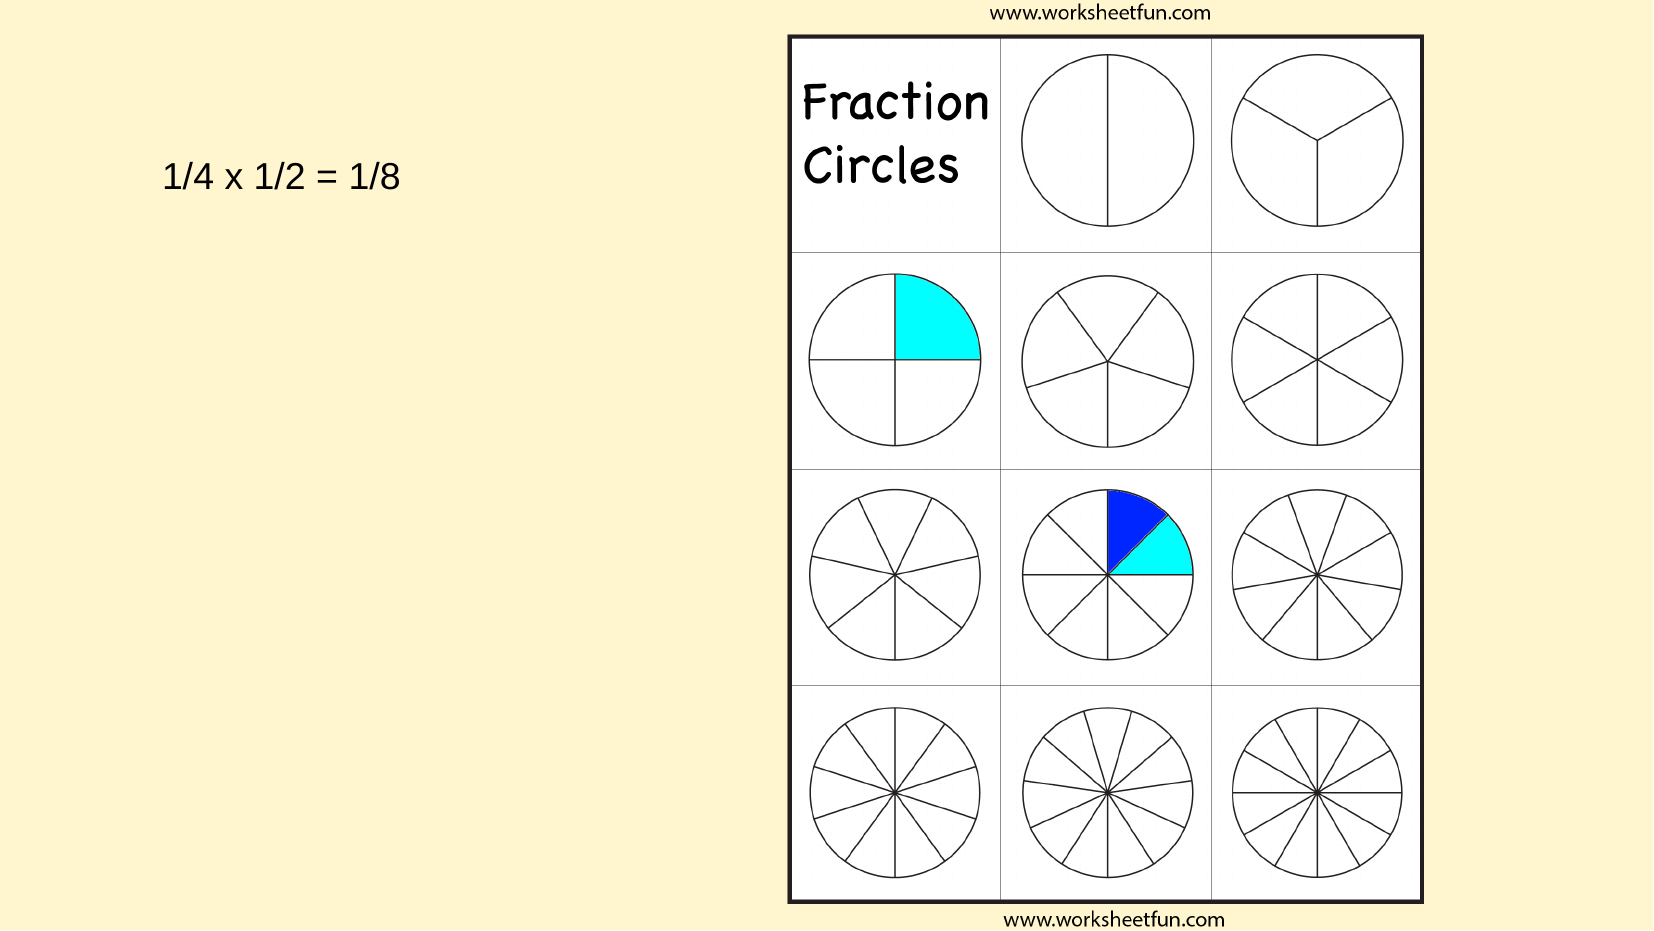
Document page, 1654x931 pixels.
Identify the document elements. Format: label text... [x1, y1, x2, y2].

text_box 1/4 x 1/2 = 1/8 [147, 147, 416, 205]
picture [787, 1, 1424, 931]
